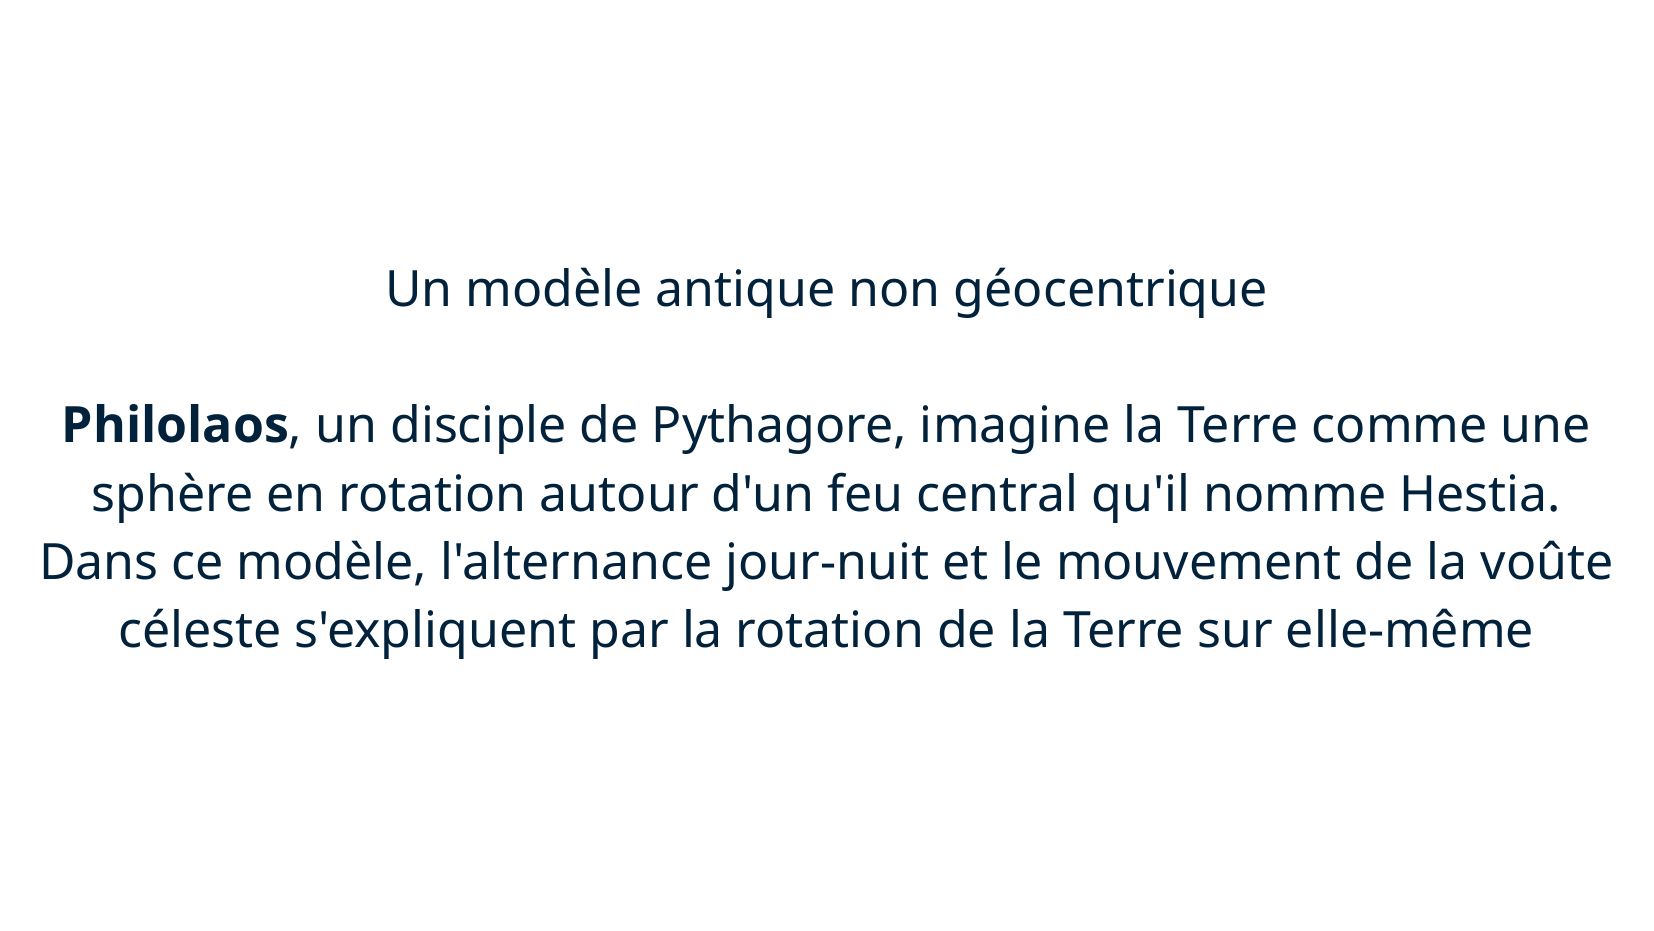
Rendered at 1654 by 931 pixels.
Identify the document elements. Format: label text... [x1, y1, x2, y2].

subtitle Un modèle antique non géocentrique Philolaos, un disciple de Pythagore, imagine la Terre comme une sphère en rotation autour d'un feu central qu'il nomme Hestia. Dans ce modèle, l'alternance jour-nuit et le mouvement de la voûte céleste s'expliquent par la rotation de la Terre sur elle-même [29, 20, 1625, 895]
